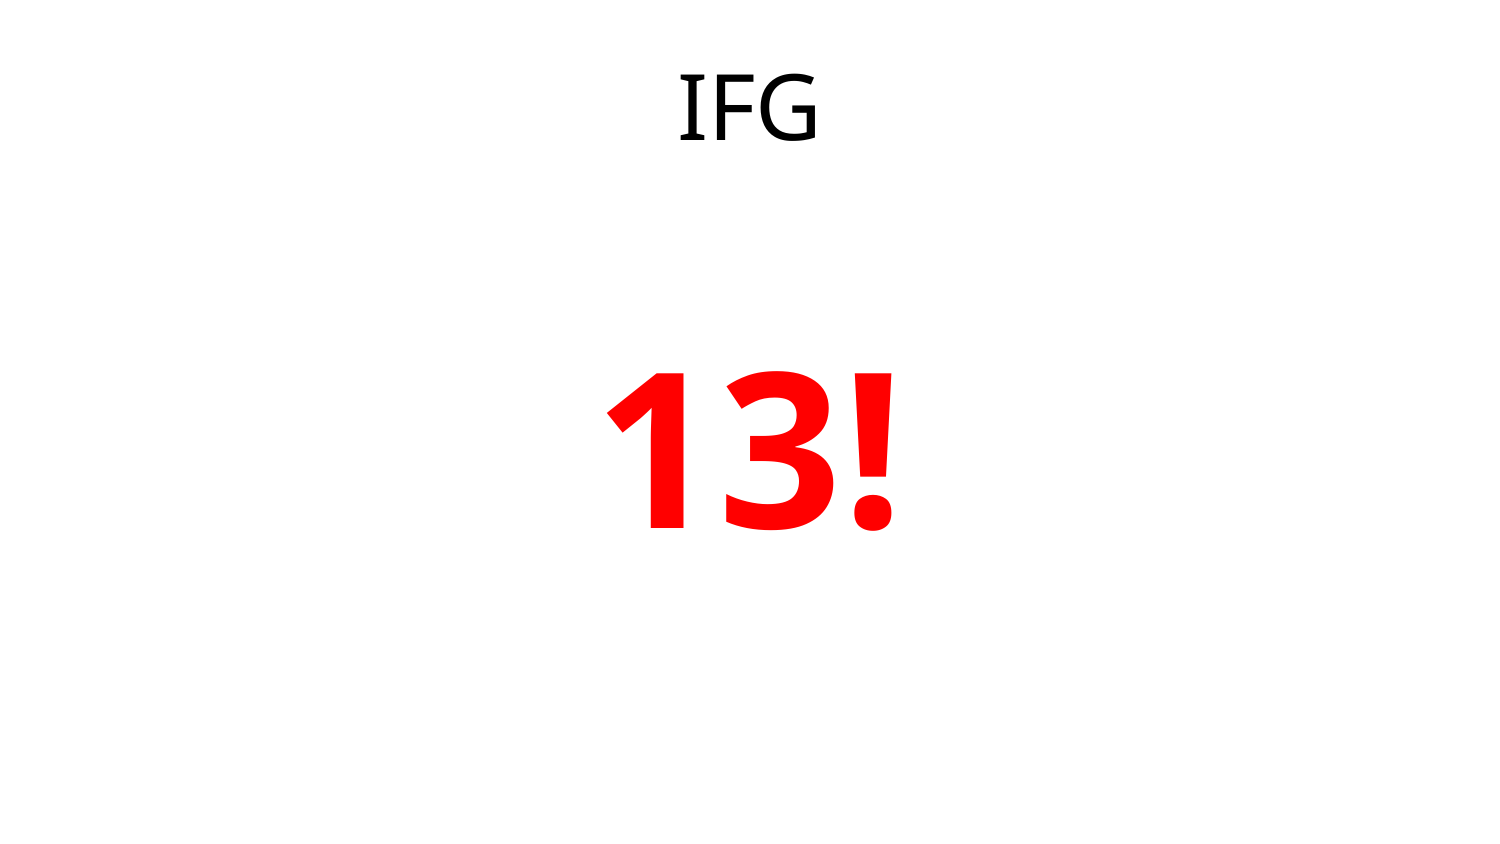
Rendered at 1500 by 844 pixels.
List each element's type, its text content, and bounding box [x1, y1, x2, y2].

subtitle 13! [0, 197, 1500, 687]
title IFG [75, 33, 1425, 175]
